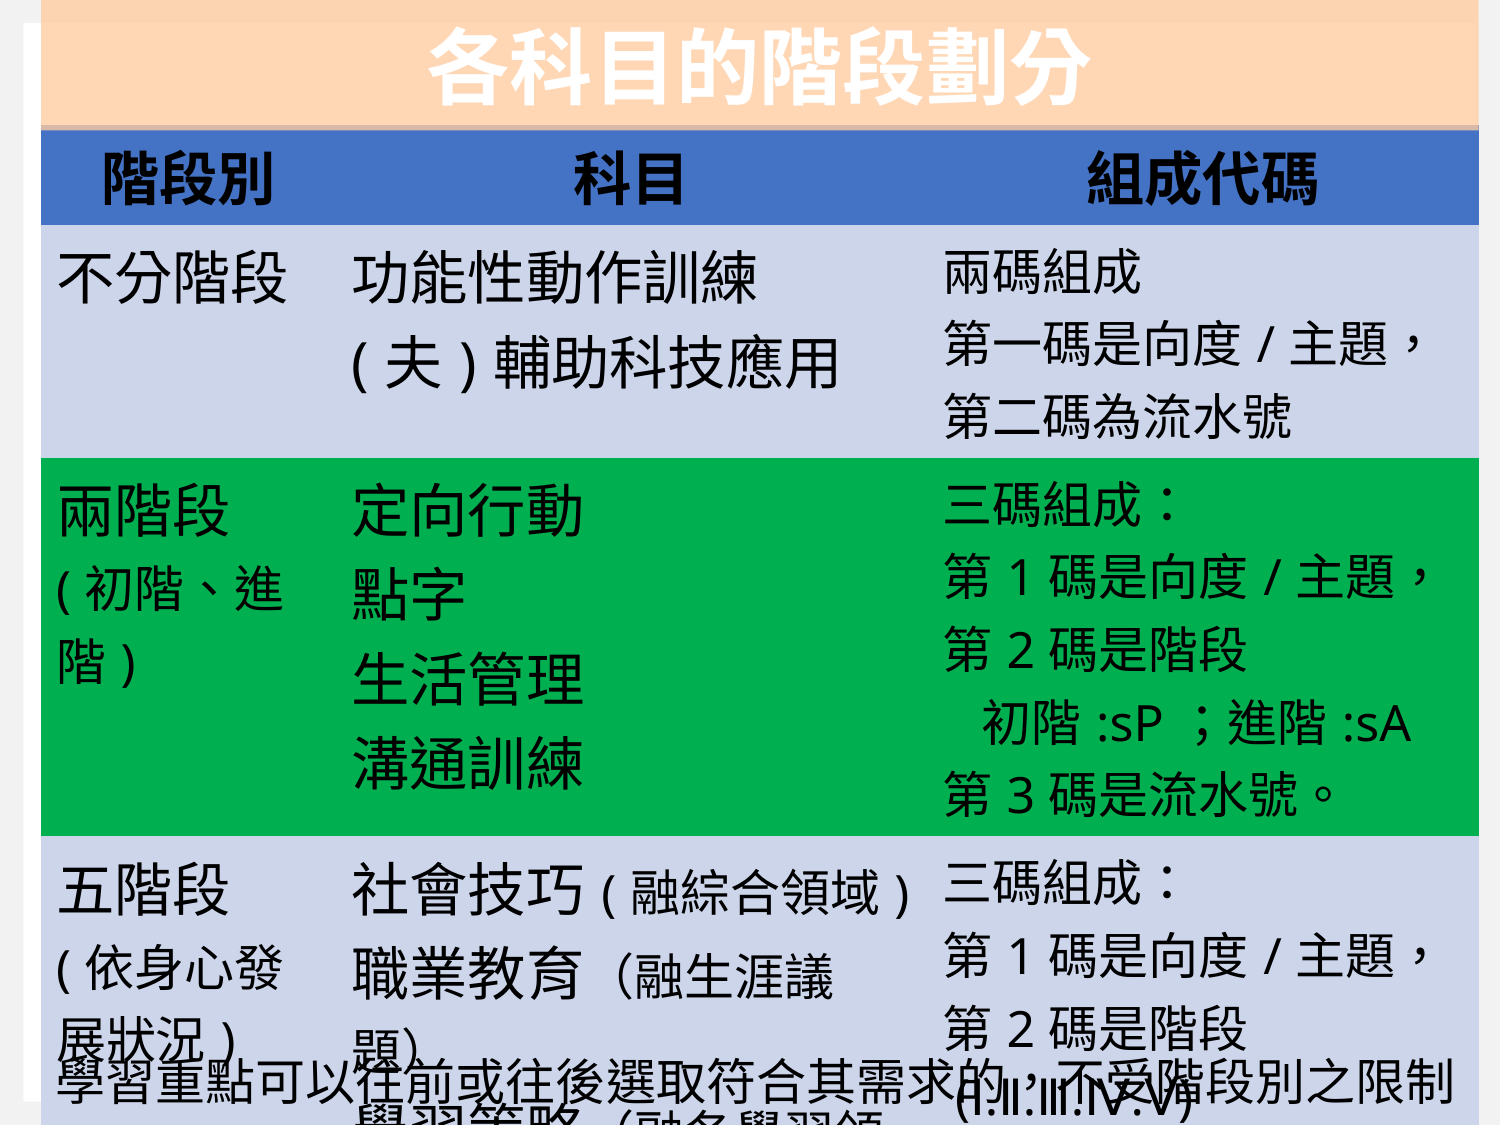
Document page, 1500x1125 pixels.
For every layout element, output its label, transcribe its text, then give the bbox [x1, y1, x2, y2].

table_cell 兩階段 (初階、進階) [41, 458, 337, 836]
table_header 階段別 [41, 131, 337, 225]
table_cell 定向行動 點字 生活管理 溝通訓練 [337, 458, 927, 836]
table_cell 不分階段 [41, 225, 337, 458]
table_cell 社會技巧(融綜合領域) 職業教育（融生涯議題） 學習策略（融各學習領 域） [337, 836, 927, 1043]
table_cell 三碼組成： 第1碼是向度/主題， 第2碼是階段 (Ⅰ.Ⅱ.Ⅲ.Ⅳ.Ⅴ) 第3碼是流水號。 [927, 836, 1479, 1043]
table_cell 五階段 (依身心發展狀況) [41, 1119, 337, 1125]
table_header 組成代碼 [927, 131, 1479, 225]
table_cell 兩碼組成 第一碼是向度/主題，第二碼為流水號 [927, 225, 1479, 458]
table_cell 三碼組成： 第1碼是向度/主題， 第2碼是階段 (Ⅰ.Ⅱ.Ⅲ.Ⅳ.Ⅴ) 第3碼是流水號。 [927, 1119, 1479, 1125]
table_header 科目 [337, 131, 927, 225]
text_box 各科目的階段劃分 [41, 0, 1479, 131]
text_box 學習重點可以往前或往後選取符合其需求的，不受階段別之限制 [41, 1043, 1479, 1119]
table_cell 功能性動作訓練 (夫)輔助科技應用 [337, 225, 927, 458]
table_cell 五階段 (依身心發展狀況) [41, 836, 337, 1043]
table_cell 三碼組成： 第1碼是向度/主題， 第2碼是階段 初階:sP；進階:sA 第3碼是流水號。 [927, 458, 1479, 836]
